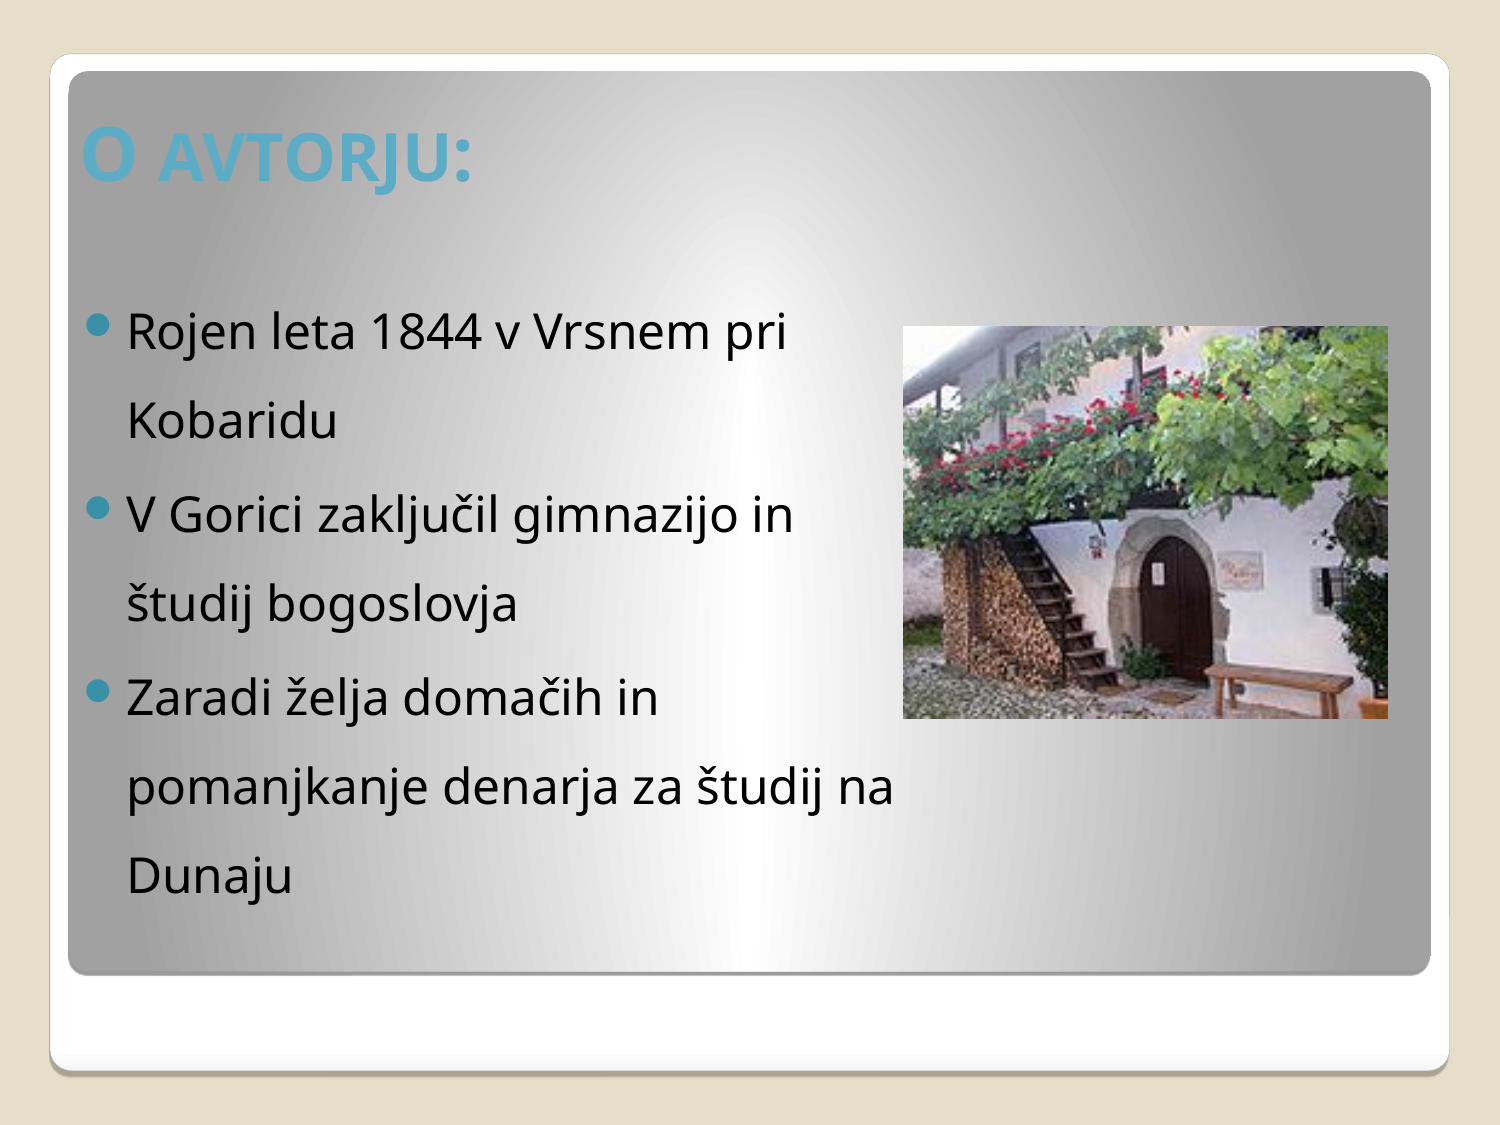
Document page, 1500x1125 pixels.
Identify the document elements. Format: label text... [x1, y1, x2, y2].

picture [903, 326, 1388, 719]
list Rojen leta 1844 v Vrsnem pri Kobaridu V Gorici zaključil gimnazijo in študij bogoslovja Zaradi želja domačih in pomanjkanje denarja za študij na Dunaju [53, 255, 928, 917]
title O AVTORJU: [64, 31, 1408, 204]
